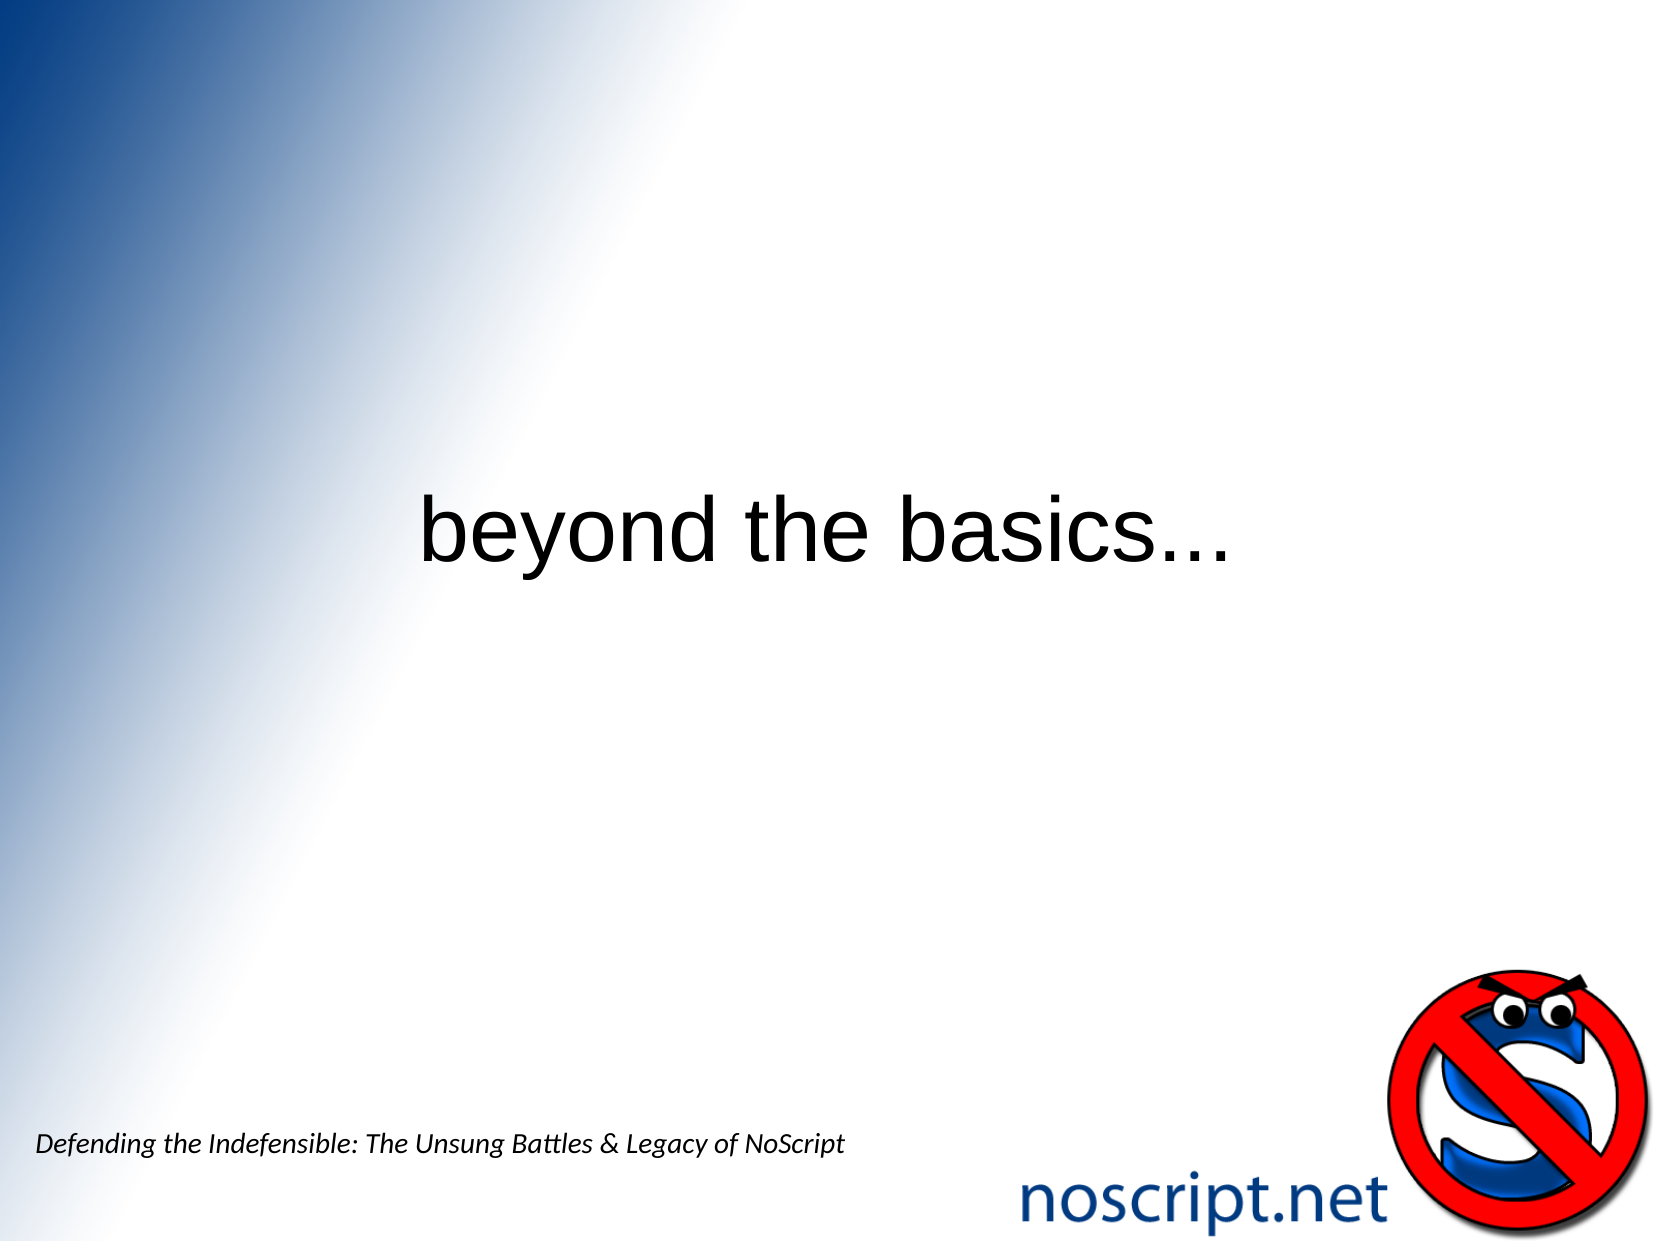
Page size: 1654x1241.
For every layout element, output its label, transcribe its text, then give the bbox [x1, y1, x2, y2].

picture [0, 0, 1654, 1241]
subtitle beyond the basics... [82, 49, 1571, 1010]
